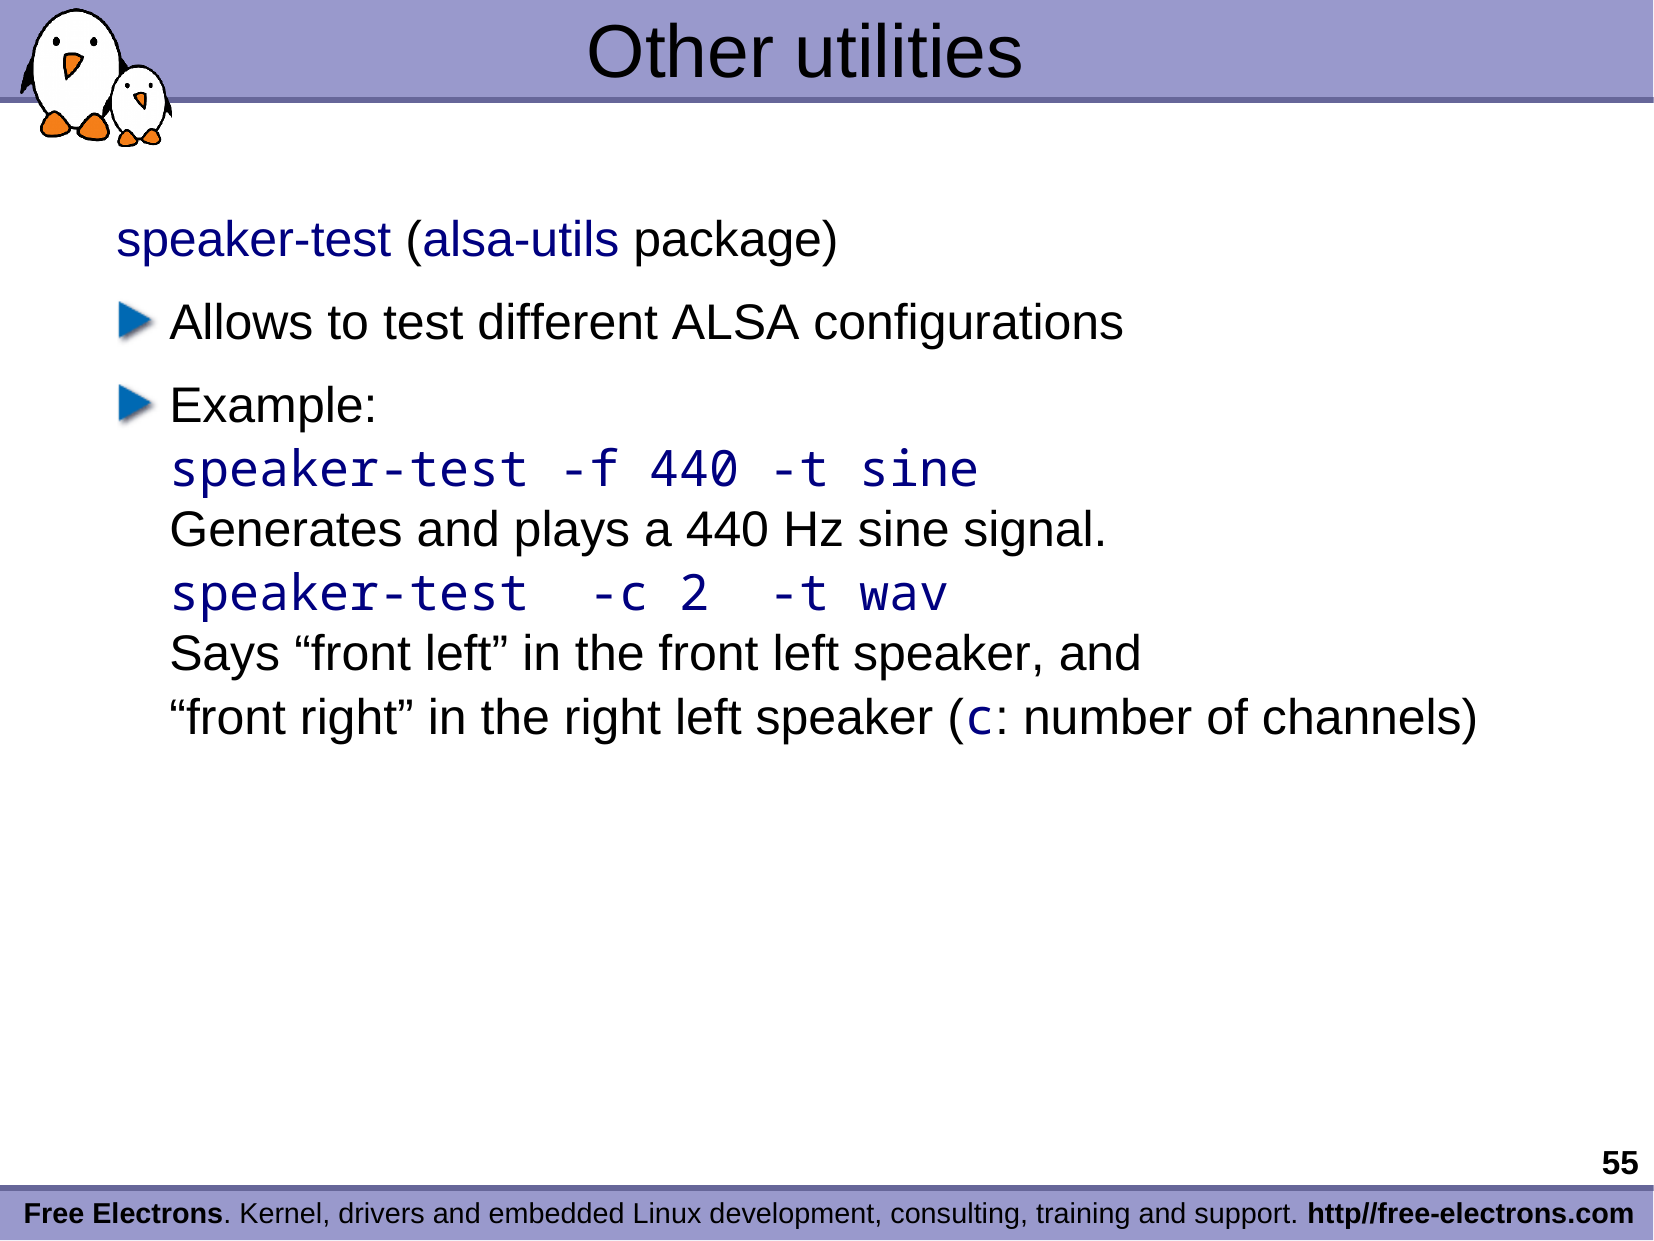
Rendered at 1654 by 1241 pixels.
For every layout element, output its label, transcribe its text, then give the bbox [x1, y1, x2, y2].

picture [20, 8, 172, 147]
list speaker-test (alsa-utils package) Allows to test different ALSA configurations Example: speaker-test -f 440 -t sine Generates and plays a 440 Hz sine signal. speaker-test -c 2 -t wav Says “front left” in the front left speaker, and “front right” in the right left speaker (c: number of channels) [98, 211, 1511, 1062]
title Other utilities [60, 0, 1551, 103]
